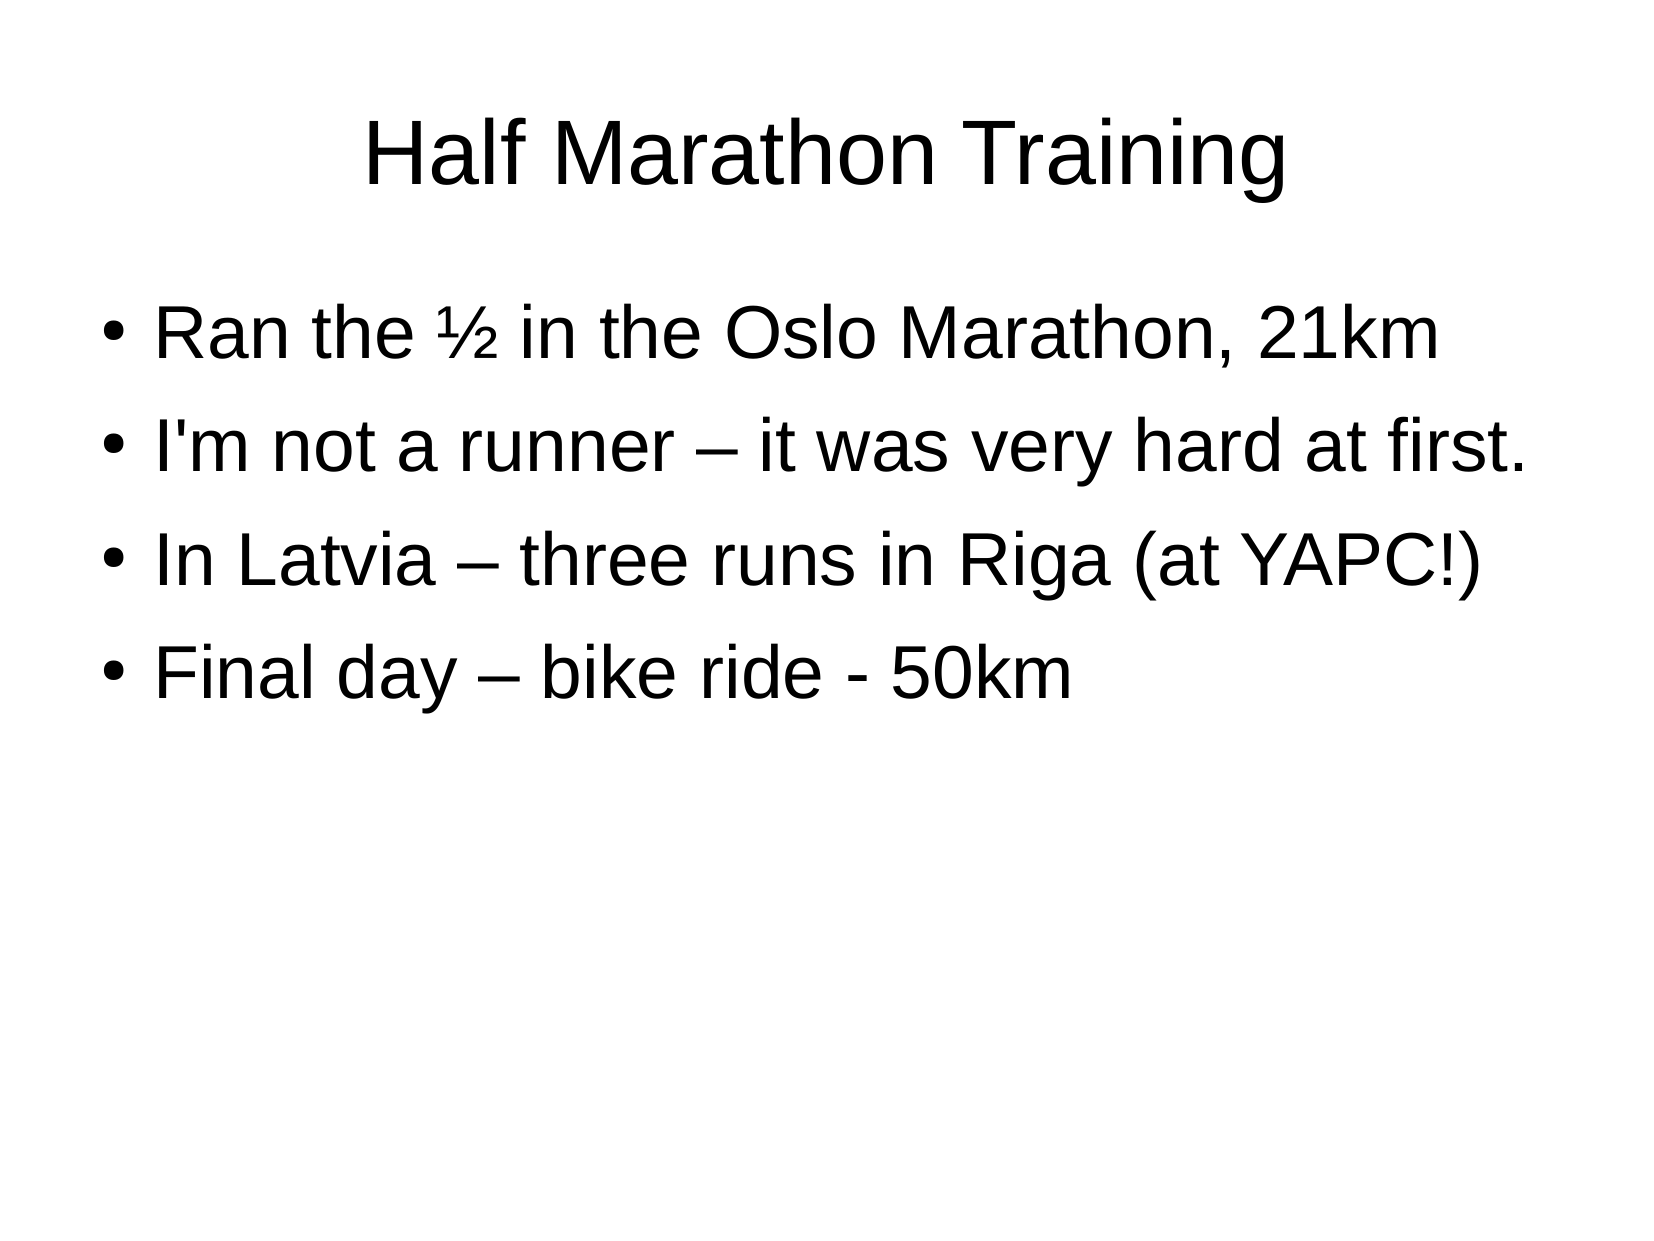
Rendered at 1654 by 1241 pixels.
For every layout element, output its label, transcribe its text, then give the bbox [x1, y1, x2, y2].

title Half Marathon Training [82, 49, 1571, 257]
list Ran the ½ in the Oslo Marathon, 21km I'm not a runner – it was very hard at first. In Latvia – three runs in Riga (at YAPC!) Final day – bike ride - 50km [82, 290, 1571, 1109]
